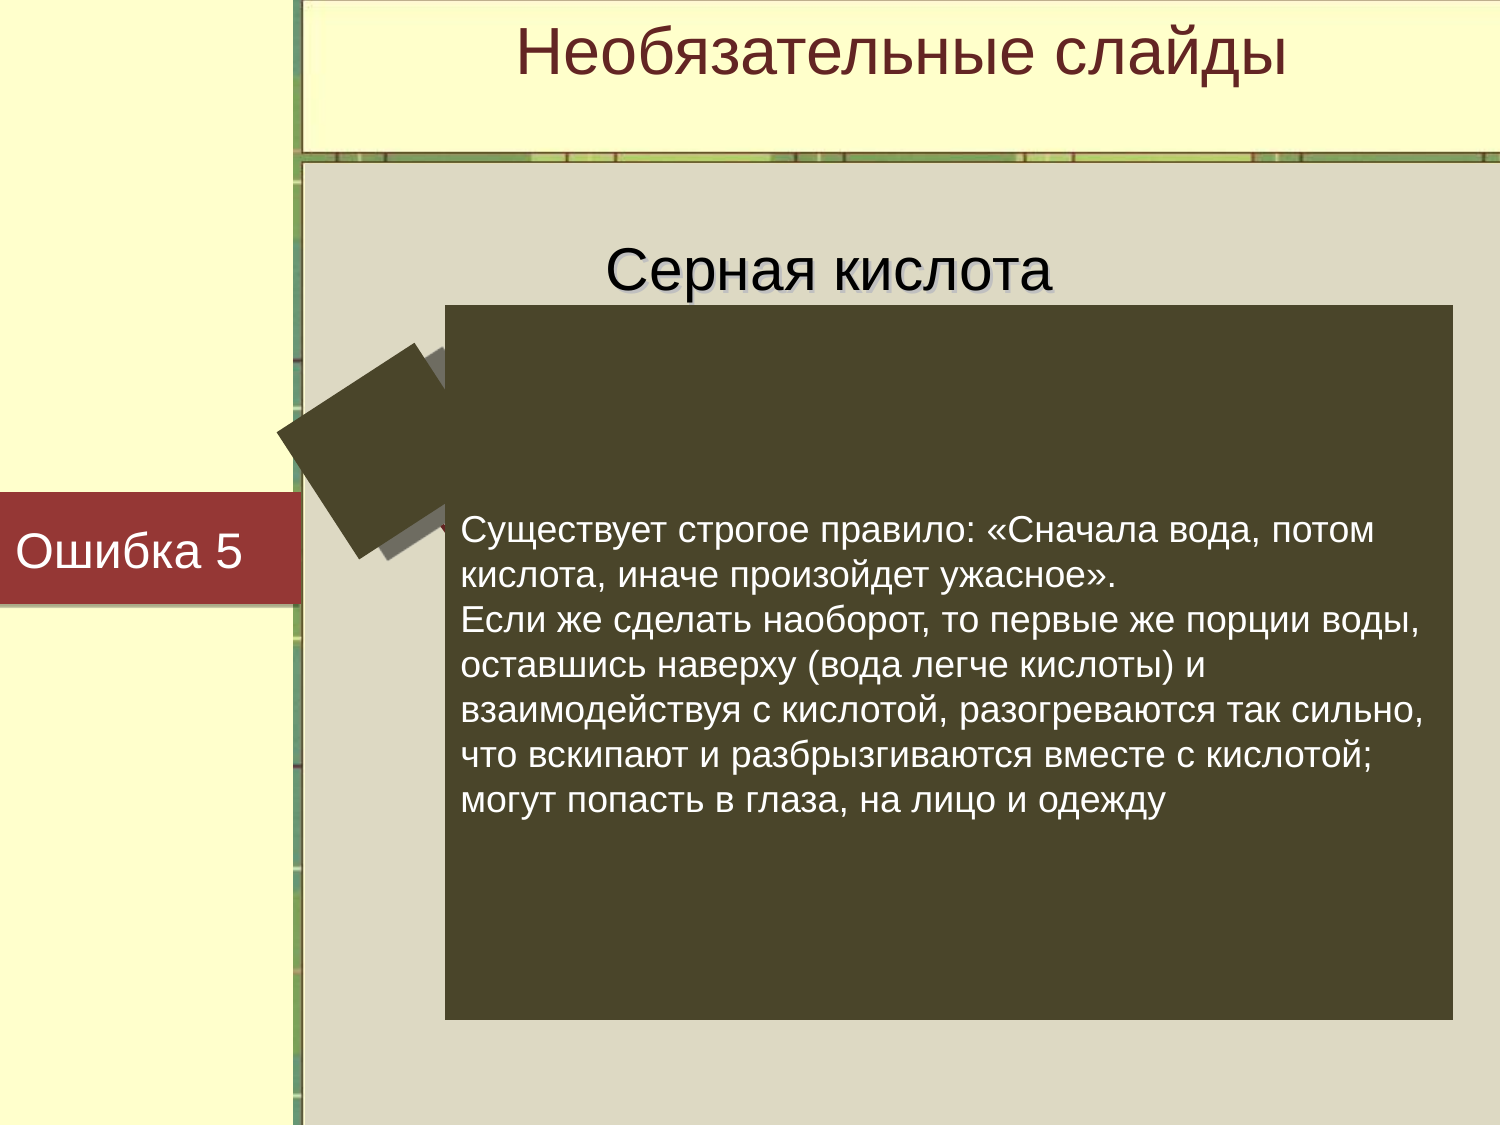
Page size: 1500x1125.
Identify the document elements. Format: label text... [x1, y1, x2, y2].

text_box [0, 0, 1500, 1125]
text_box Необязательные слайды [305, 0, 1500, 175]
text_box Существует строгое правило: «Сначала вода, потом кислота, иначе произойдет ужасное». Если же сделать наоборот, то первые же порции воды, оставшись наверху (вода легче кислоты) и взаимодействуя с кислотой, разогреваются так сильно, что вскипают и разбрызгиваются вместе с кислотой; могут попасть в глаза, на лицо и одежду [445, 305, 1453, 1020]
text_box [0, 604, 293, 1125]
text_box Серная кислота [492, 222, 1168, 305]
text_box Ошибка 5 [0, 492, 301, 604]
